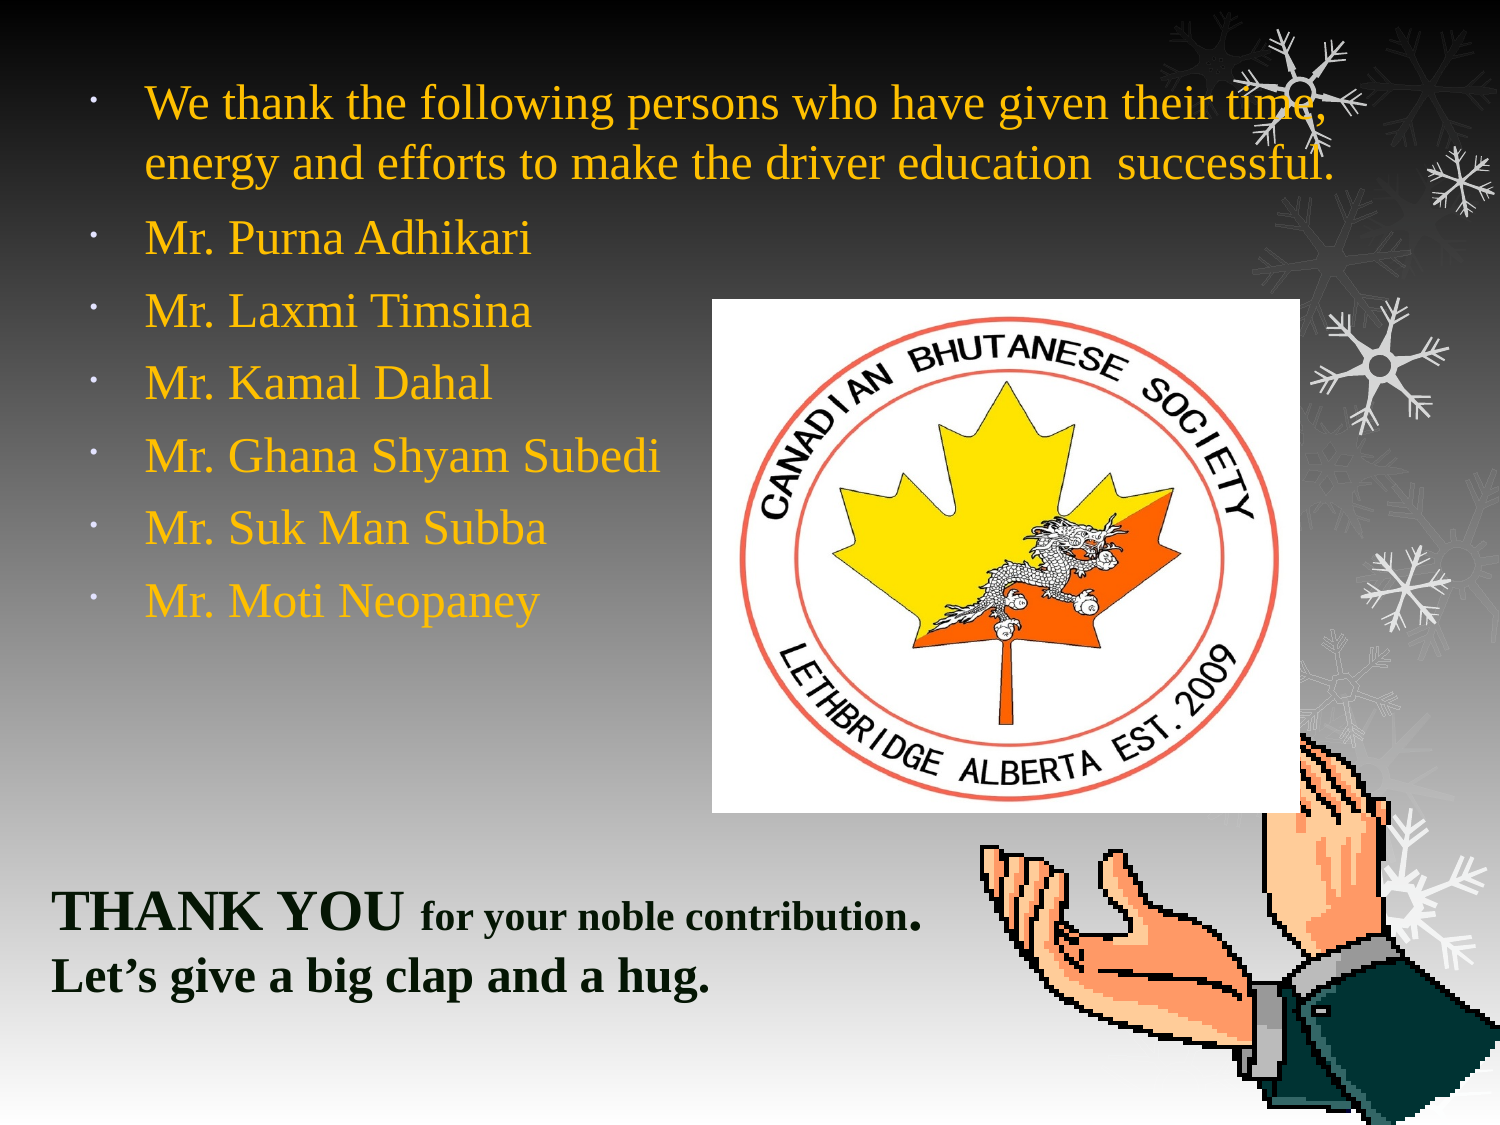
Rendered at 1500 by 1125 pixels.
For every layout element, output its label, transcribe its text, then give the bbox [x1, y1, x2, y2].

text_box THANK YOU for your noble contribution. Let’s give a big clap and a hug. [36, 864, 953, 1011]
picture [712, 299, 1500, 1125]
list We thank the following persons who have given their time, energy and efforts to make the driver education successful. Mr. Purna Adhikari Mr. Laxmi Timsina Mr. Kamal Dahal Mr. Ghana Shyam Subedi Mr. Suk Man Subba Mr. Moti Neopaney [75, 62, 1425, 1095]
